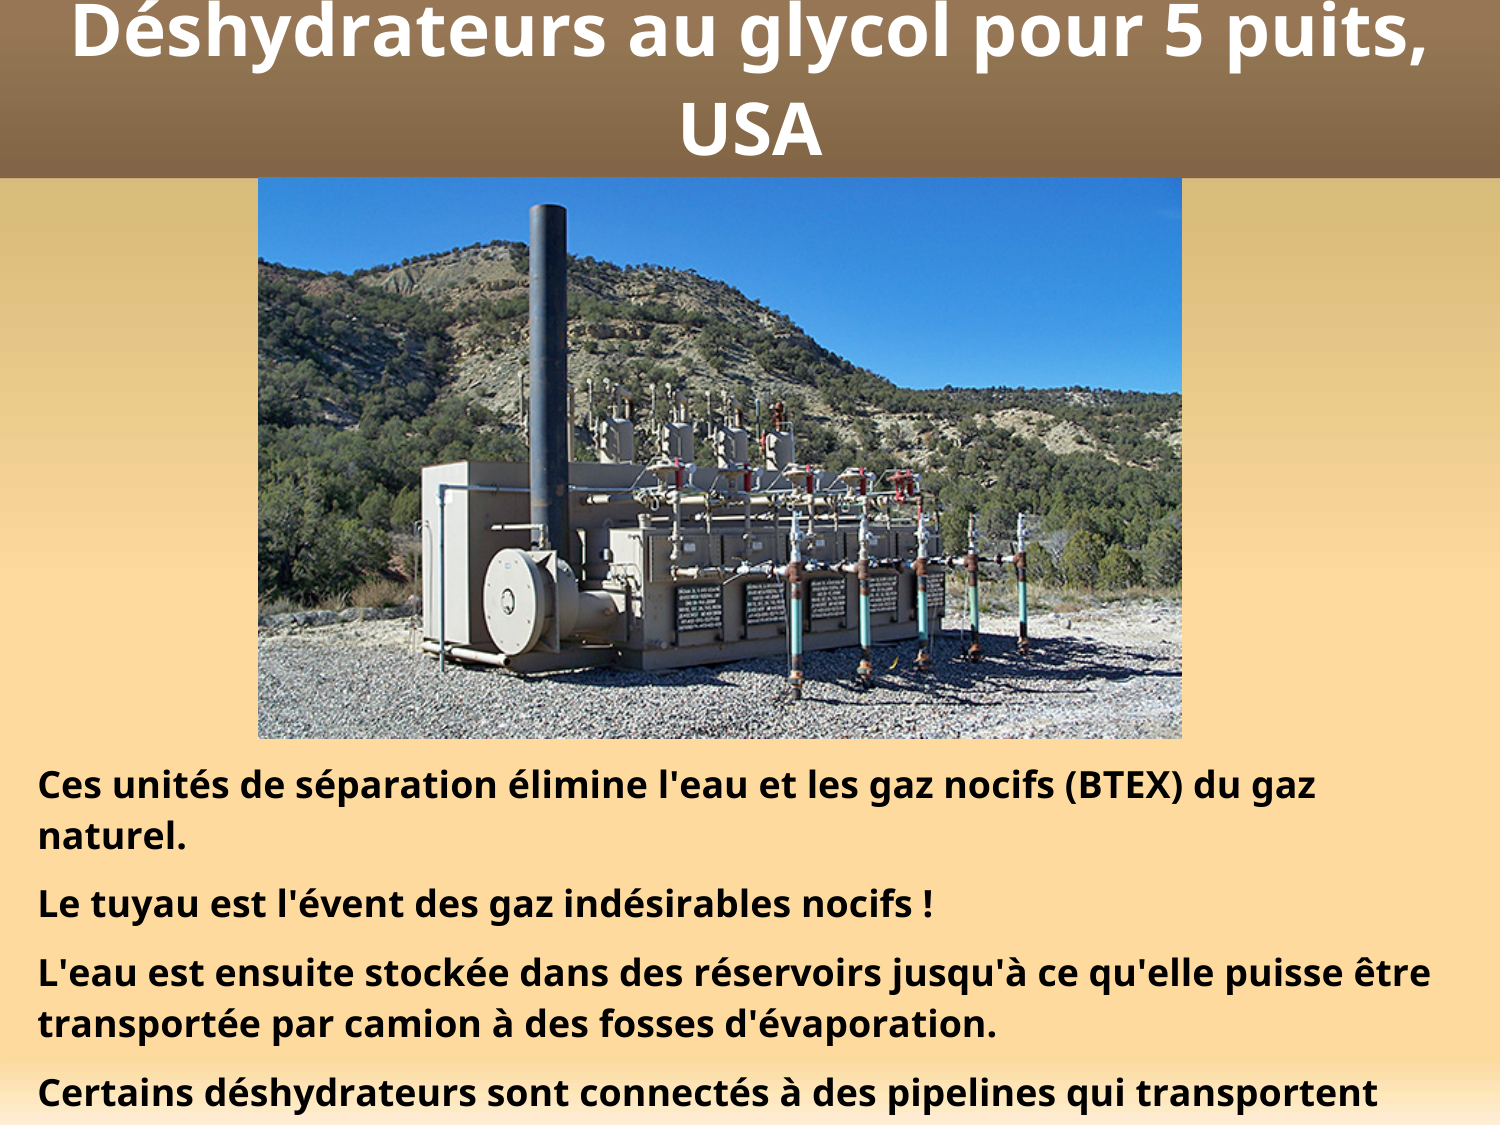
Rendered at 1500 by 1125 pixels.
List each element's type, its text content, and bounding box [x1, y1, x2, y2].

text_box [1, 486, 1500, 647]
picture [0, 148, 1500, 1125]
list Ces unités de séparation élimine l'eau et les gaz nocifs (BTEX) du gaz naturel. Le tuyau est l'évent des gaz indésirables nocifs ! L'eau est ensuite stockée dans des réservoirs jusqu'à ce qu'elle puisse être transportée par camion à des fosses d'évaporation. Certains déshydrateurs sont connectés à des pipelines qui transportent l'eau directement dans les bassins de traitement. [37, 758, 1463, 1125]
title Déshydrateurs au glycol pour 5 puits, USA [0, 7, 1500, 148]
picture [0, 0, 146, 7]
picture [152, 0, 1500, 7]
